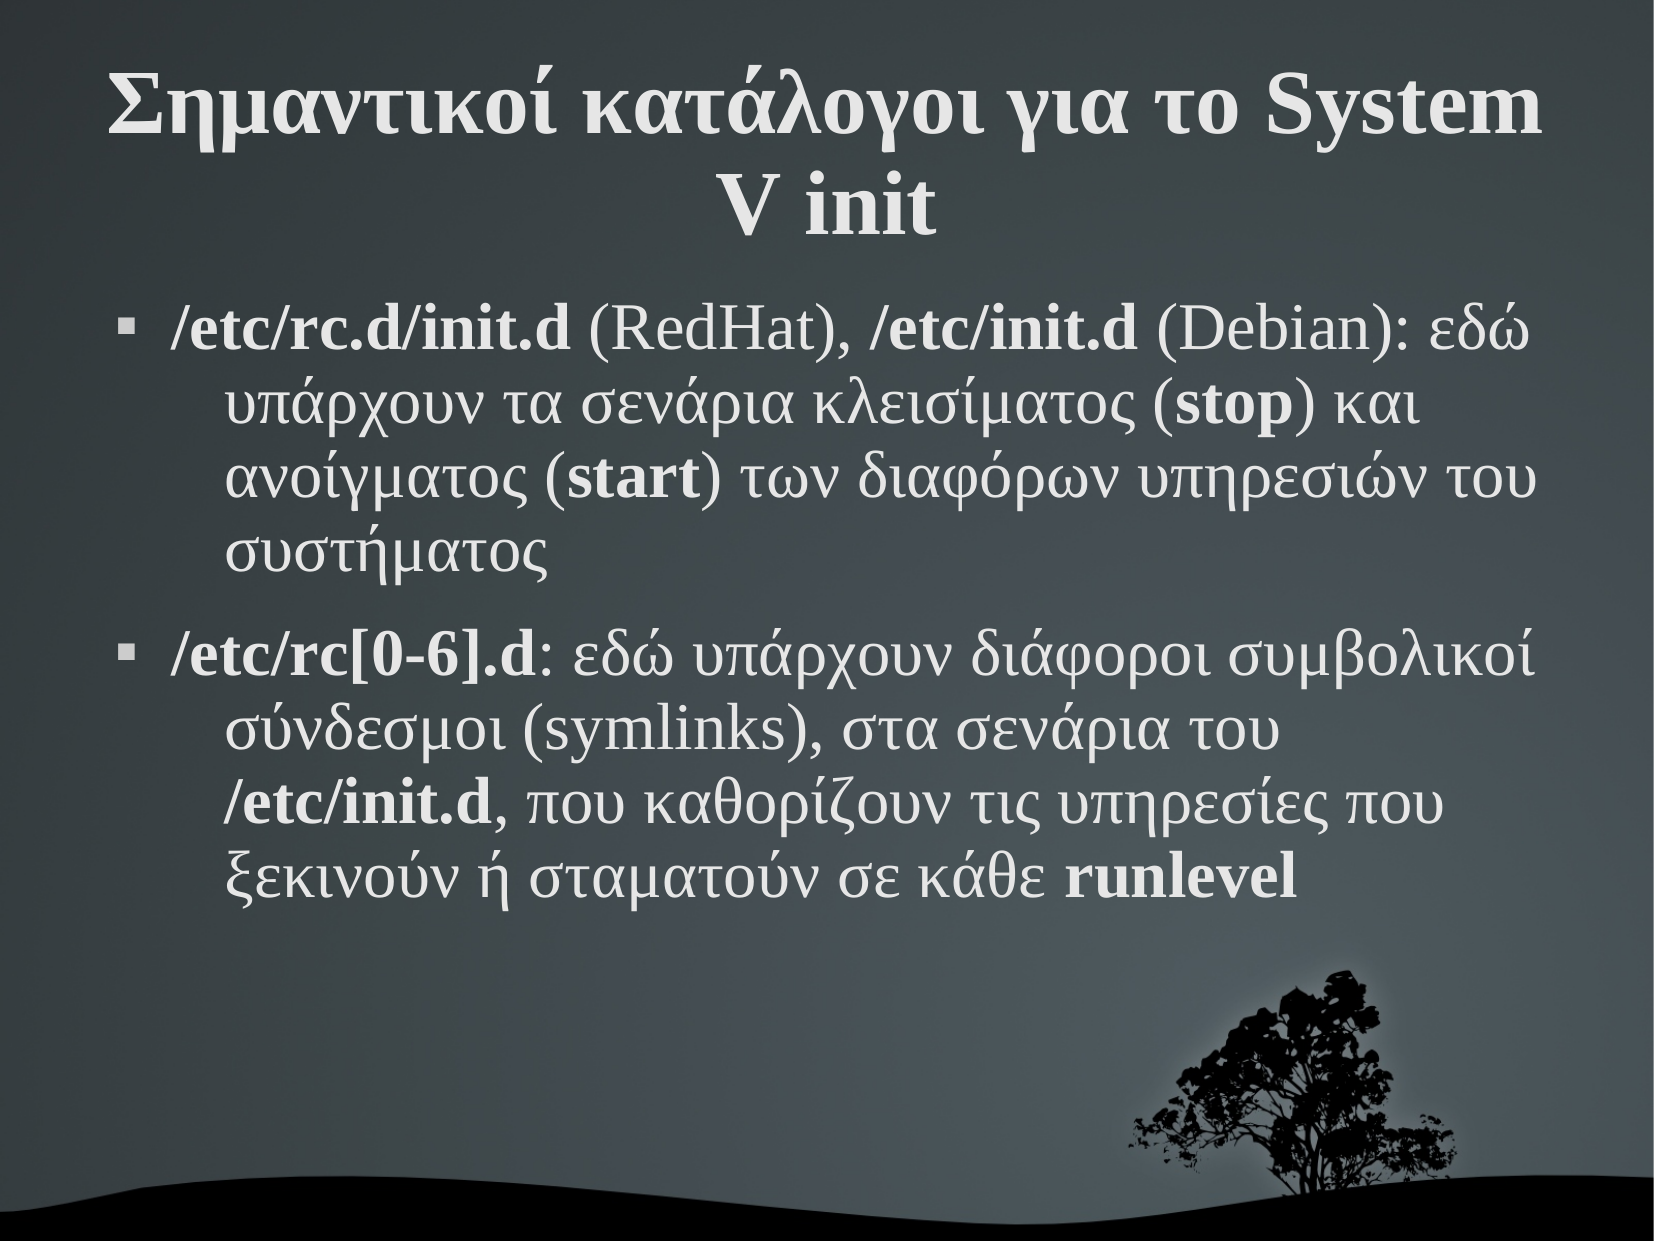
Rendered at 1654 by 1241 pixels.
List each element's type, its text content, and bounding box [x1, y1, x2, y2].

picture [0, 0, 1654, 1241]
list /etc/rc.d/init.d (RedHat), /etc/init.d (Debian): εδώ υπάρχουν τα σενάρια κλεισίματος (stop) και ανοίγματος (start) των διαφόρων υπηρεσιών του συστήματος /etc/rc[0-6].d: εδώ υπάρχουν διάφοροι συμβολικοί σύνδεσμοι (symlinks), στα σενάρια του /etc/init.d, που καθορίζουν τις υπηρεσίες που ξεκινούν ή σταματούν σε κάθε runlevel [82, 290, 1571, 1109]
title Σημαντικοί κατάλογοι για το System V init [82, 33, 1571, 273]
